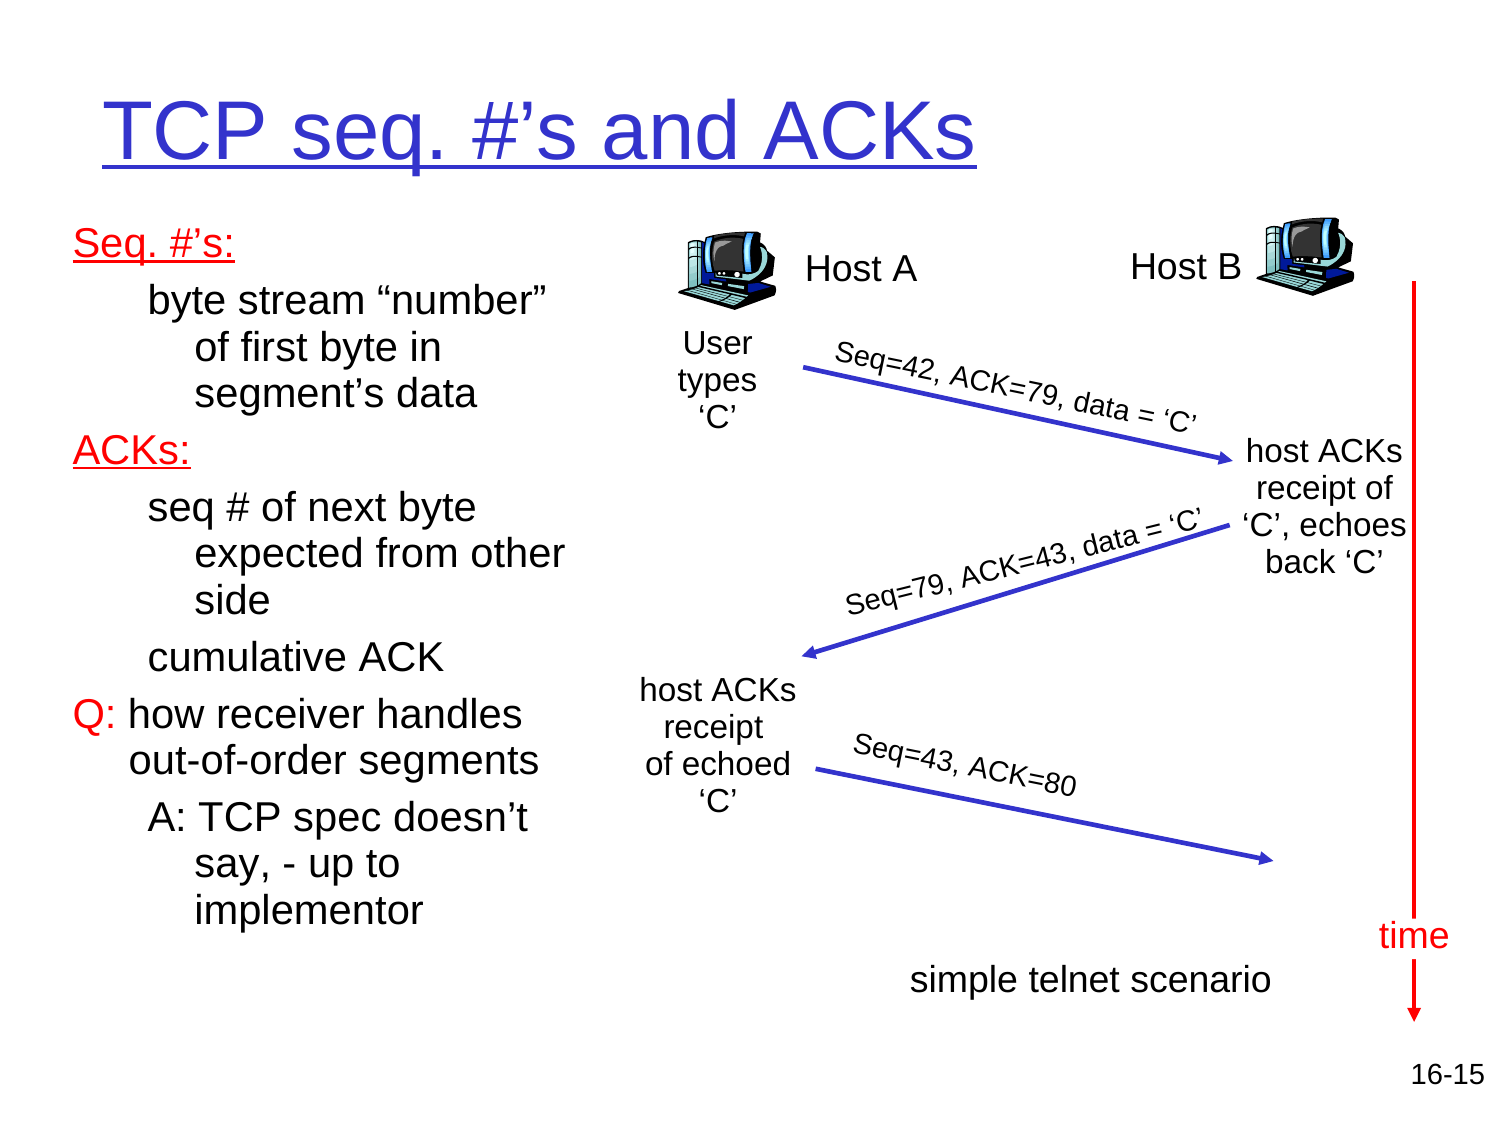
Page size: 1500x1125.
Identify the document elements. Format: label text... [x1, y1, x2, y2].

title TCP seq. #’s and ACKs [87, 37, 1363, 225]
text_box User types ‘C’ [662, 316, 773, 444]
text_box host ACKs receipt of ‘C’, echoes back ‘C’ [1227, 424, 1412, 589]
text_box host ACKs receipt of ‘C’, echoes back ‘C’ [1416, 424, 1422, 589]
text_box Seq=43, ACK=80 [834, 716, 1097, 815]
text_box Seq=42, ACK=79, data = ‘C’ [815, 324, 1216, 453]
text_box simple telnet scenario [895, 950, 1287, 1008]
text_box Seq=79, ACK=43, data = ‘C’ [825, 490, 1221, 634]
text_box Host B [1115, 237, 1258, 296]
text_box Seq=79, ACK=43, data = ‘C’ [1101, 531, 1224, 568]
picture [1256, 216, 1356, 296]
text_box time [1364, 906, 1465, 965]
text_box Host A [790, 239, 933, 298]
list Seq. #’s: byte stream “number” of first byte in segment’s data ACKs: seq # of next byte expected from other side cumulative ACK Q: how receiver handles out-of-order segments A: TCP spec doesn’t say, - up to implementor [57, 212, 593, 988]
picture [678, 230, 778, 310]
text_box host ACKs receipt of echoed ‘C’ [624, 663, 812, 828]
